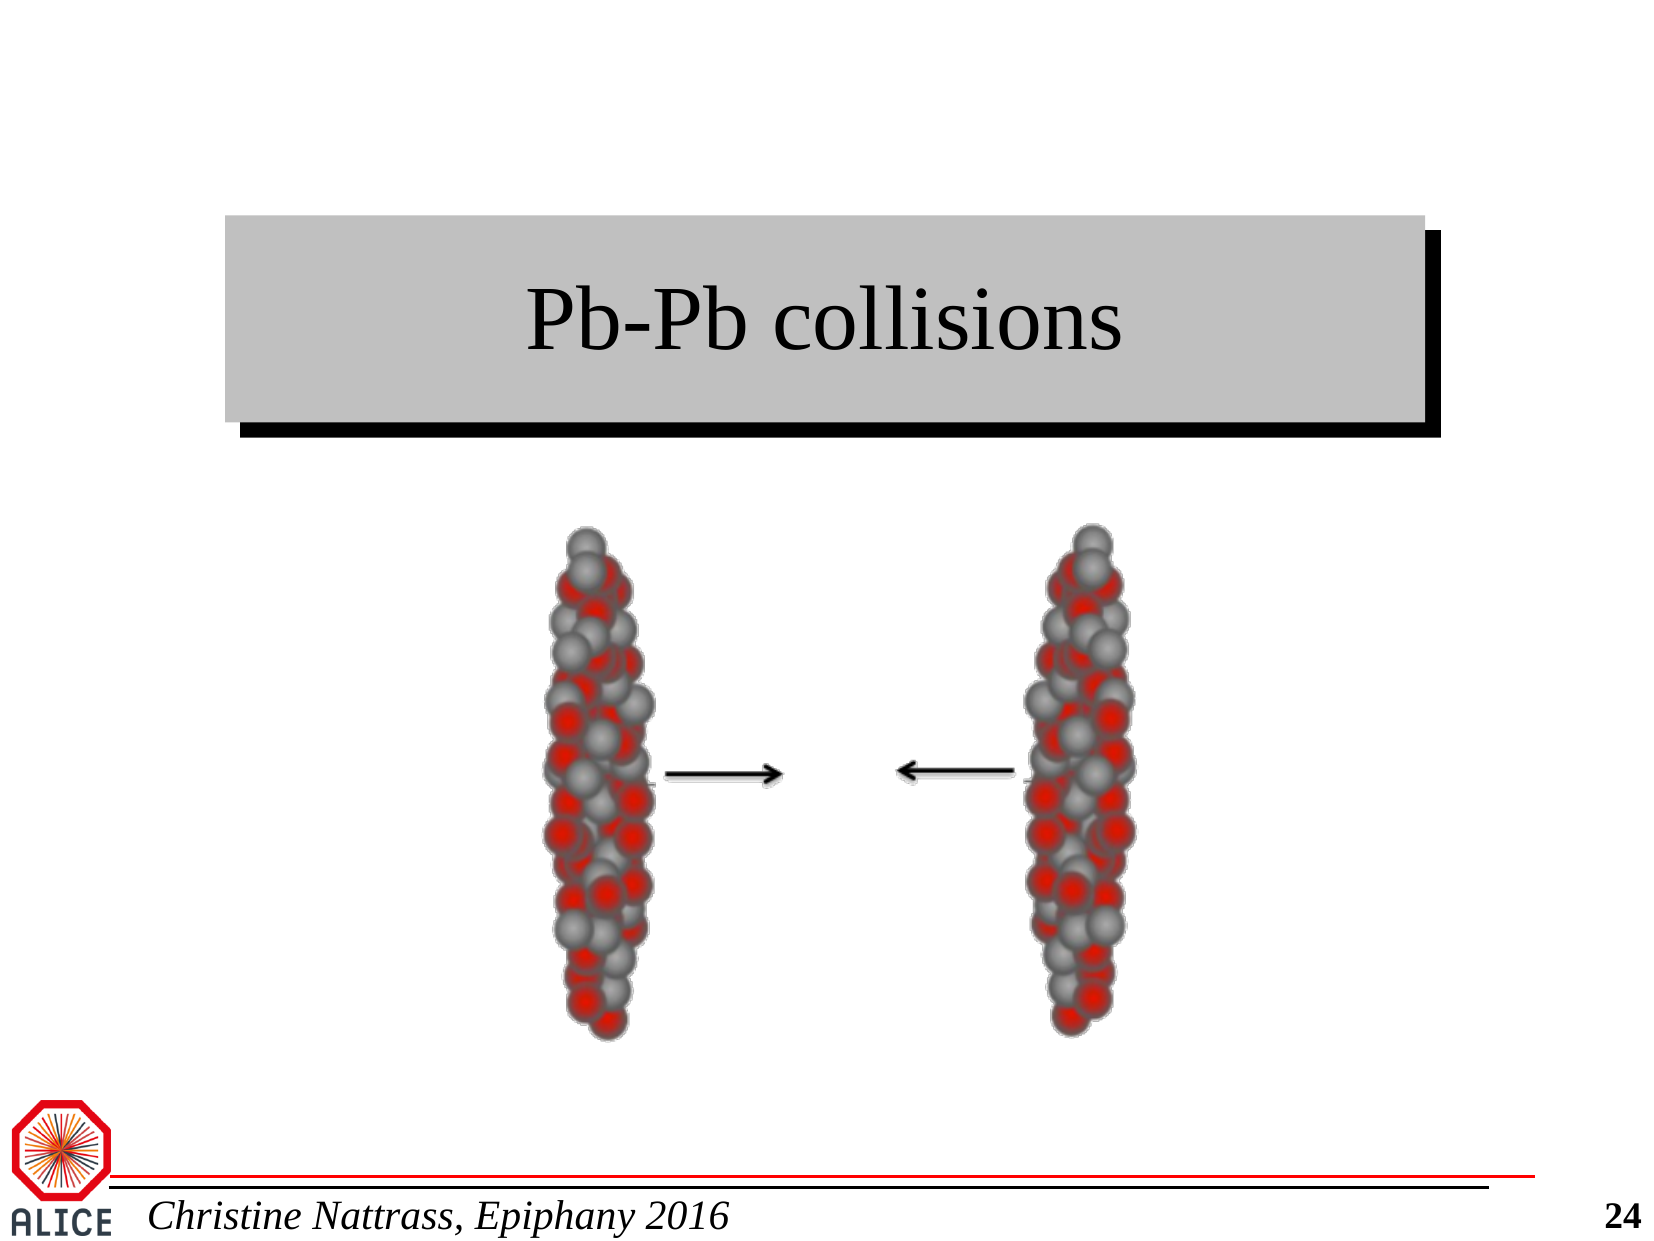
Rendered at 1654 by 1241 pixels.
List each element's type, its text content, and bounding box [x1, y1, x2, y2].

title Pb-Pb collisions [225, 215, 1426, 423]
picture [872, 521, 1140, 1064]
picture [11, 1100, 111, 1236]
picture [540, 524, 808, 1068]
